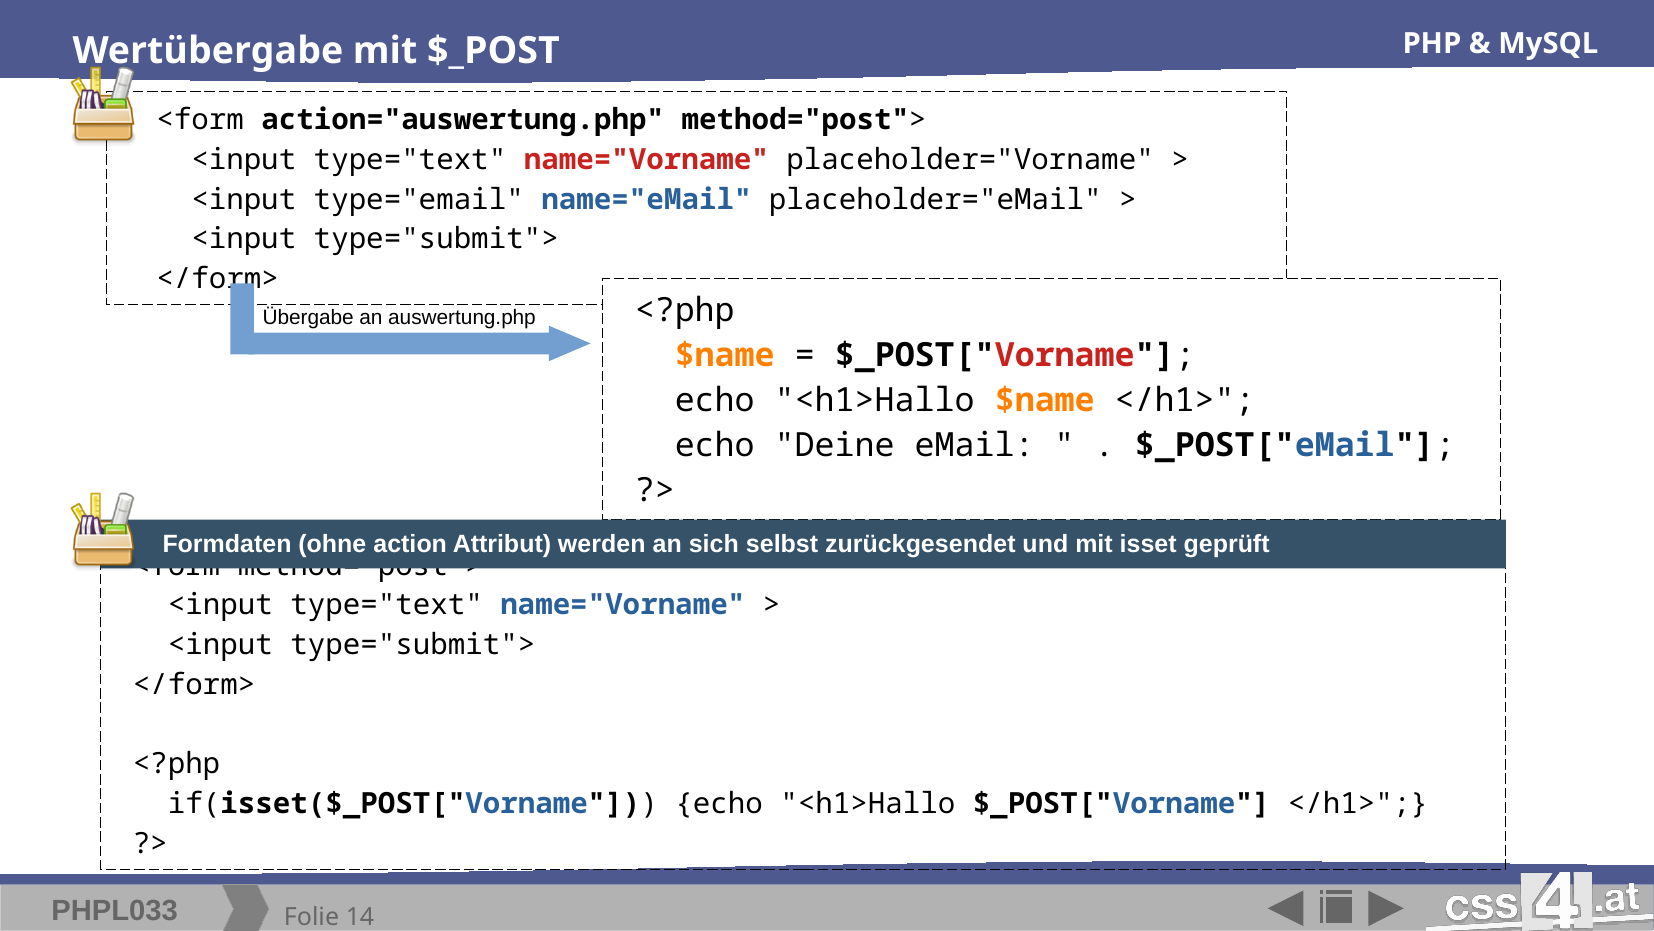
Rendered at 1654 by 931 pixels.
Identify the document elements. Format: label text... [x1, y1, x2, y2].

text_box <?php $name = $_POST["Vorname"]; echo "<h1>Hallo $name </h1>"; echo "Deine eMail: " . $_POST["eMail"]; ?> [602, 307, 1501, 491]
text_box <form action="auswertung.php" method="post"> <input type="text" name="Vorname" placeholder="Vorname" > <input type="email" name="eMail" placeholder="eMail" > <input type="submit"> </form> [106, 112, 1287, 284]
text_box PHP & MySQL [1387, 15, 1619, 60]
text_box Folie <Foliennummer> [269, 891, 542, 931]
text_box <form method="post"> <input type="text" name="Vorname" > <input type="submit"> </form> <?php if(isset($_POST["Vorname"])) {echo "<h1>Hallo $_POST["Vorname"] </h1>";} ?> [100, 569, 1506, 839]
text_box [230, 283, 591, 362]
text_box Übergabe an auswertung.php [254, 298, 551, 332]
text_box PHPL033 [36, 886, 209, 931]
text_box [0, 0, 1654, 83]
picture [1426, 872, 1654, 931]
text_box Formdaten (ohne action Attribut) werden an sich selbst zurückgesendet und mit isset geprüft [146, 519, 1506, 569]
picture [62, 63, 146, 147]
text_box [0, 861, 1654, 931]
text_box Wertübergabe mit $_POST [57, 16, 569, 69]
picture [62, 489, 146, 572]
